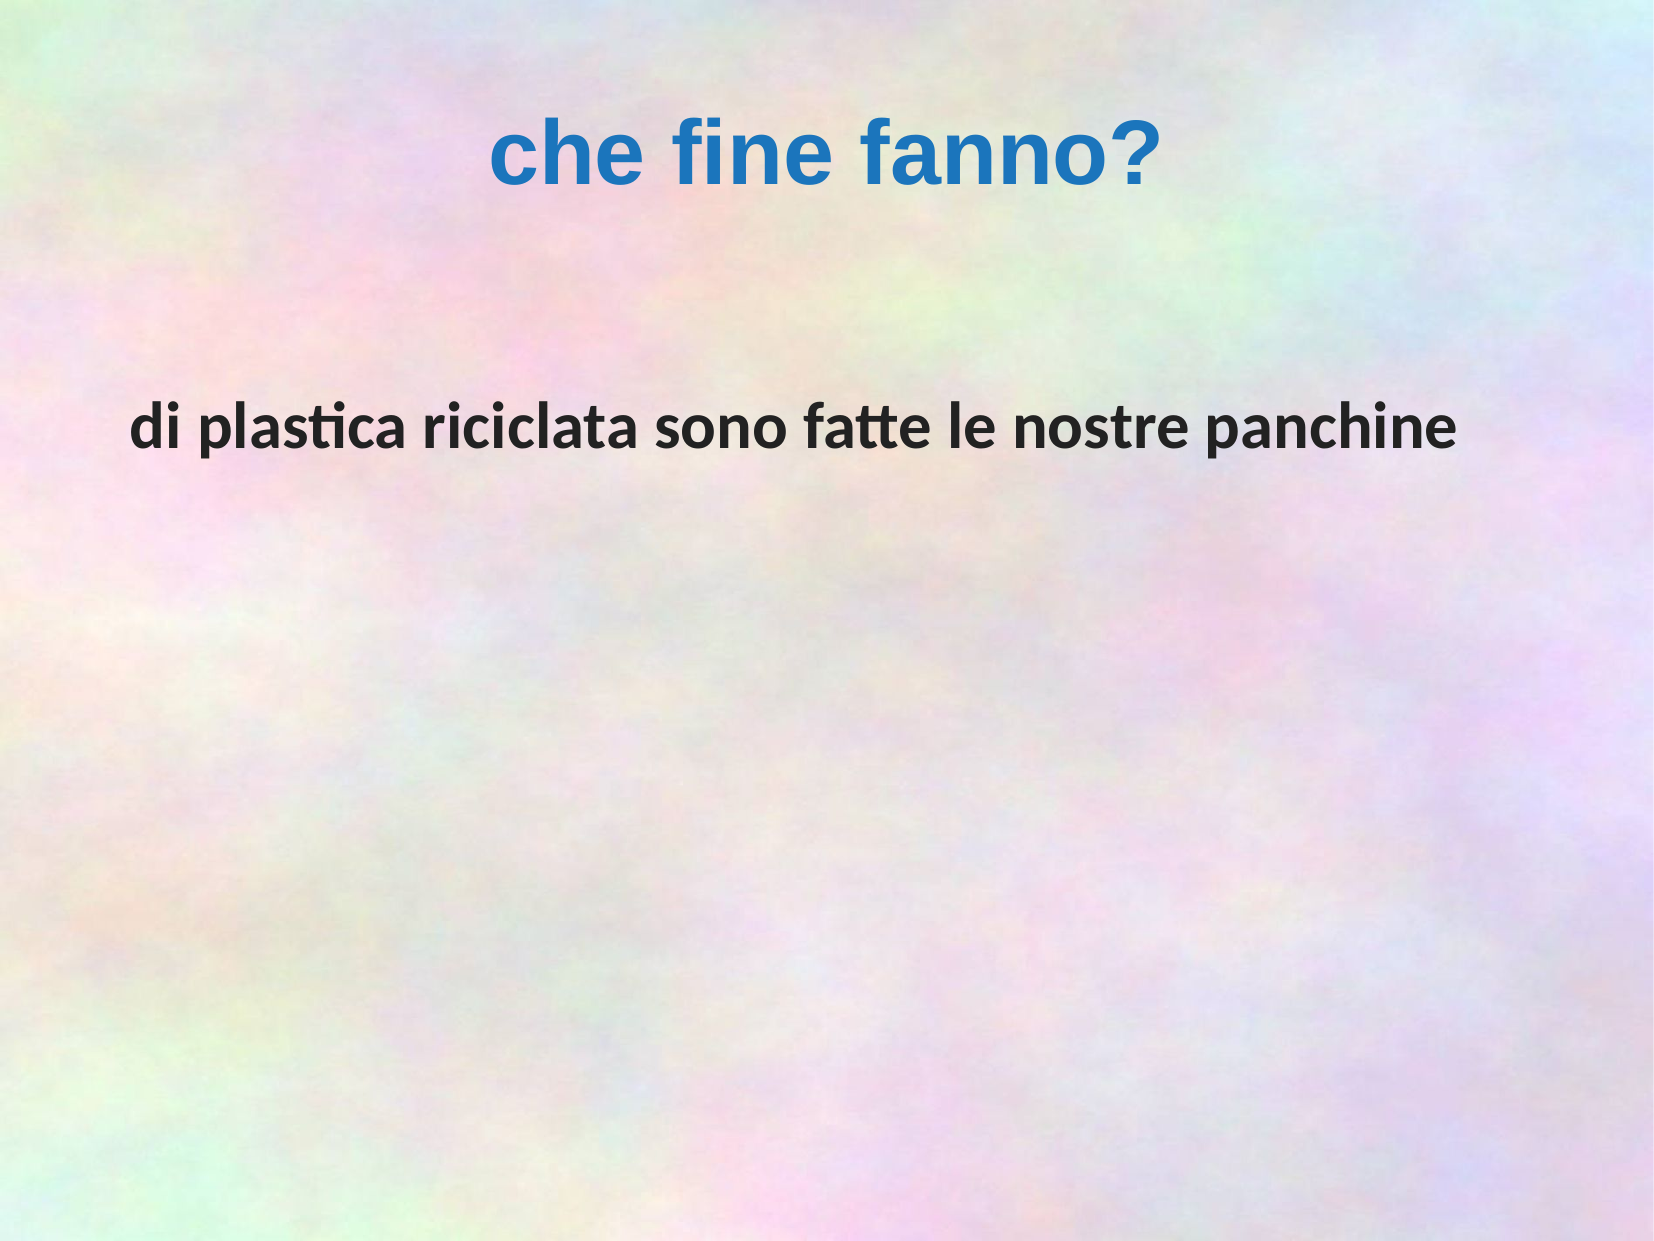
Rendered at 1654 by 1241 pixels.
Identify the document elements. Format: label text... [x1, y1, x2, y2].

list di plastica riciclata sono fatte le nostre panchine [129, 331, 1619, 1052]
title che fine fanno? [82, 49, 1571, 257]
picture [0, 0, 1654, 1241]
